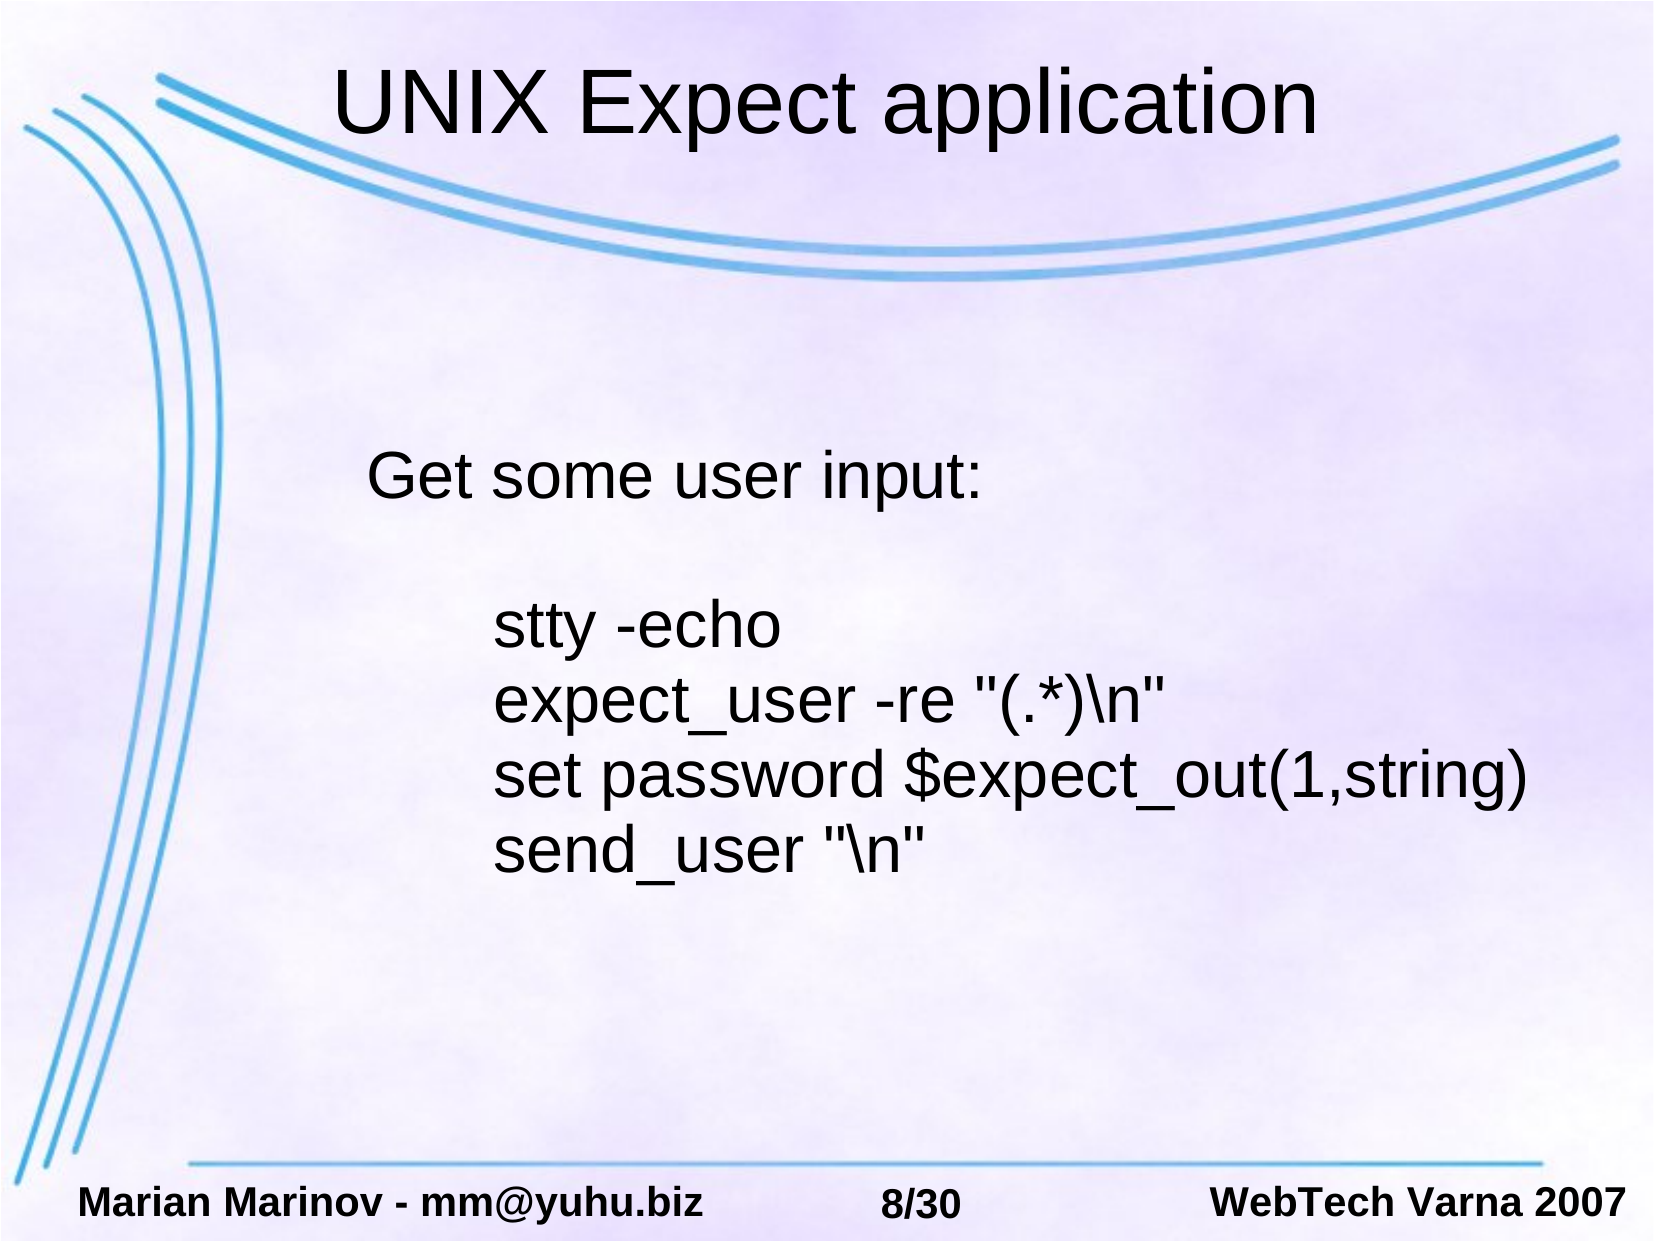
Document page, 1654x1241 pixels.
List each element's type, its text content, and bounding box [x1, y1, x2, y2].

title UNIX Expect application [82, 49, 1571, 257]
picture [1, 1, 1654, 1241]
subtitle Get some user input: stty -echo expect_user -re "(.*)\n" set password $expect_out(1,string) send_user "\n" [82, 290, 1571, 1109]
text_box Marian Marinov - mm@yuhu.biz [62, 1171, 720, 1233]
text_box WebTech Varna 2007 [1194, 1171, 1643, 1233]
text_box 8/30 [866, 1172, 977, 1235]
